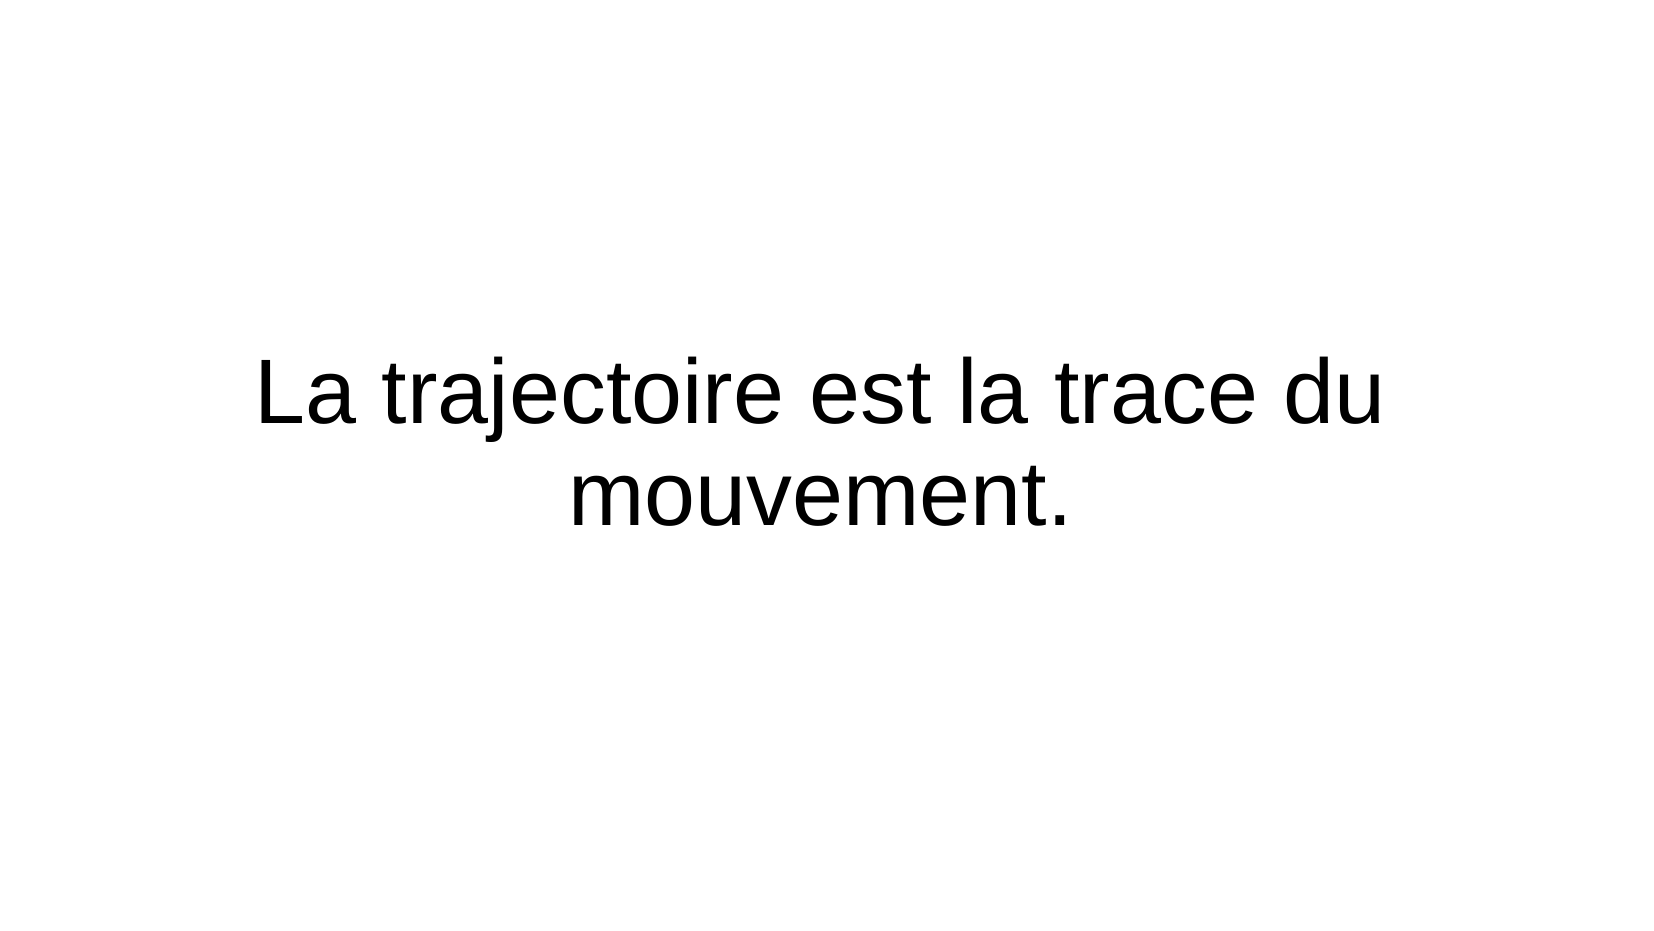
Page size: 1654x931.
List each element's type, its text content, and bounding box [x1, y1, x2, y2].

title La trajectoire est la trace du mouvement. [76, 29, 1565, 857]
